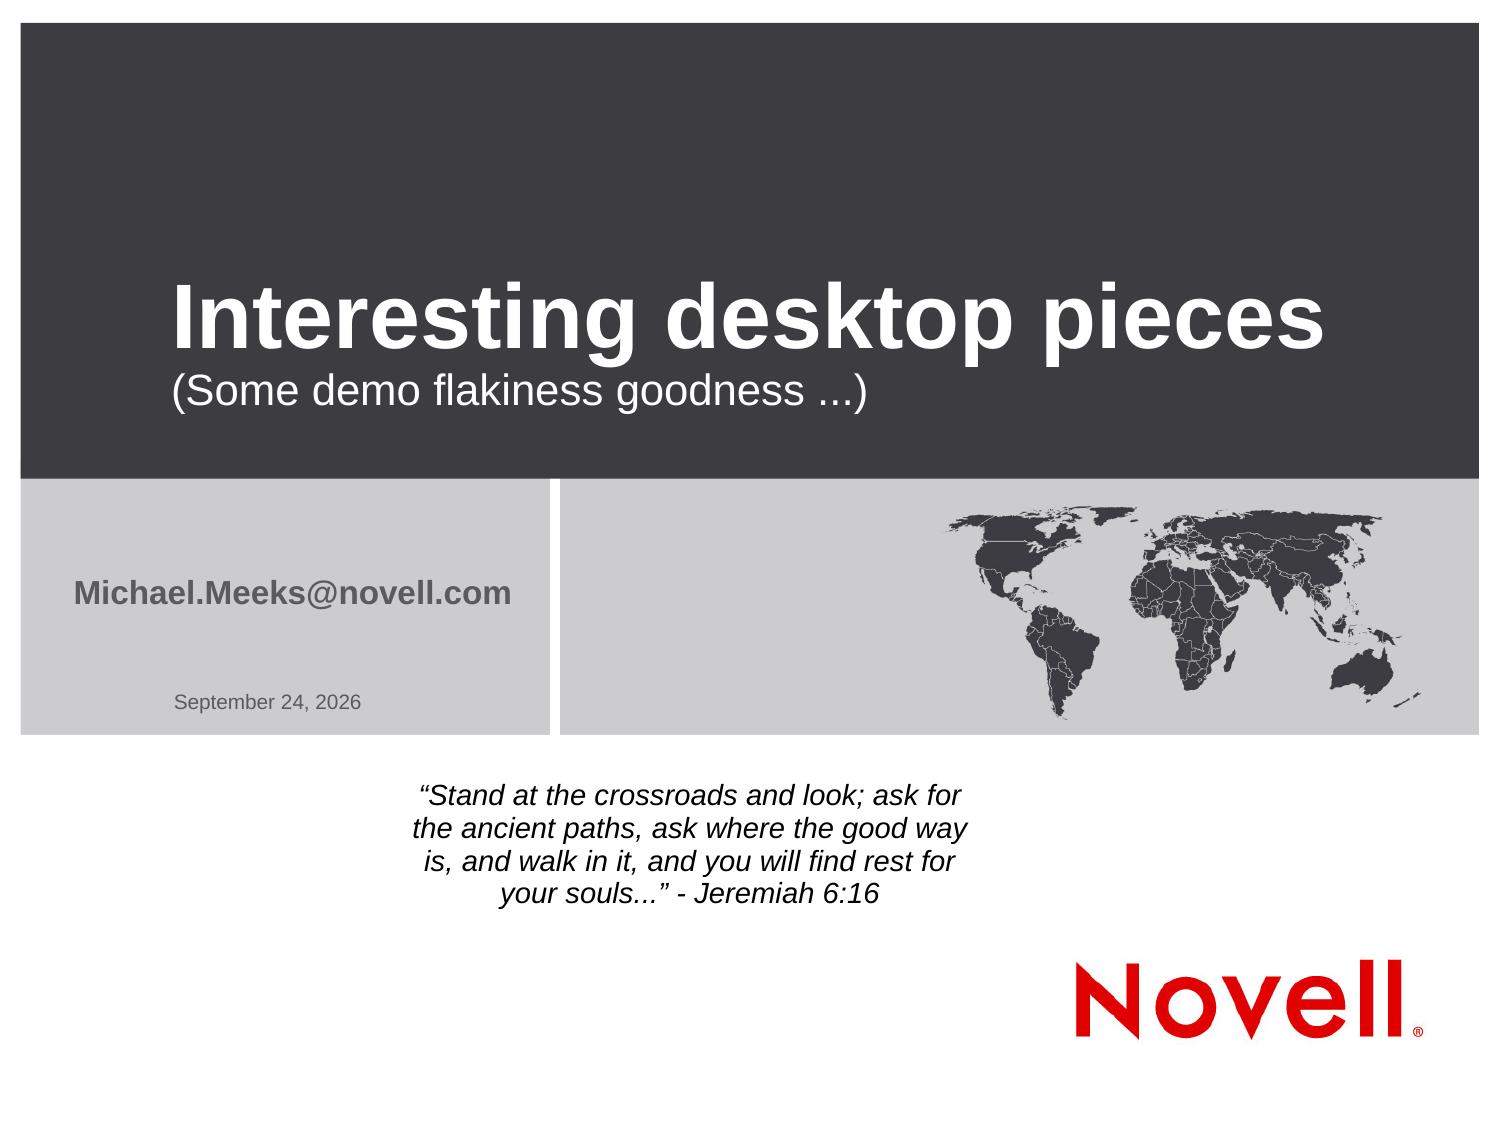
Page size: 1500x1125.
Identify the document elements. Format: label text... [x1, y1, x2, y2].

picture [560, 479, 1479, 735]
picture [1066, 951, 1430, 1047]
subtitle Michael.Meeks@novell.com [58, 572, 613, 744]
title Interesting desktop pieces (Some demo flakiness goodness ...) [156, 164, 1470, 415]
picture [20, 479, 550, 735]
text_box “Stand at the crossroads and look; ask for the ancient paths, ask where the good way is, and walk in it, and you will find rest for your souls...” - Jeremiah 6:16 [397, 778, 984, 972]
